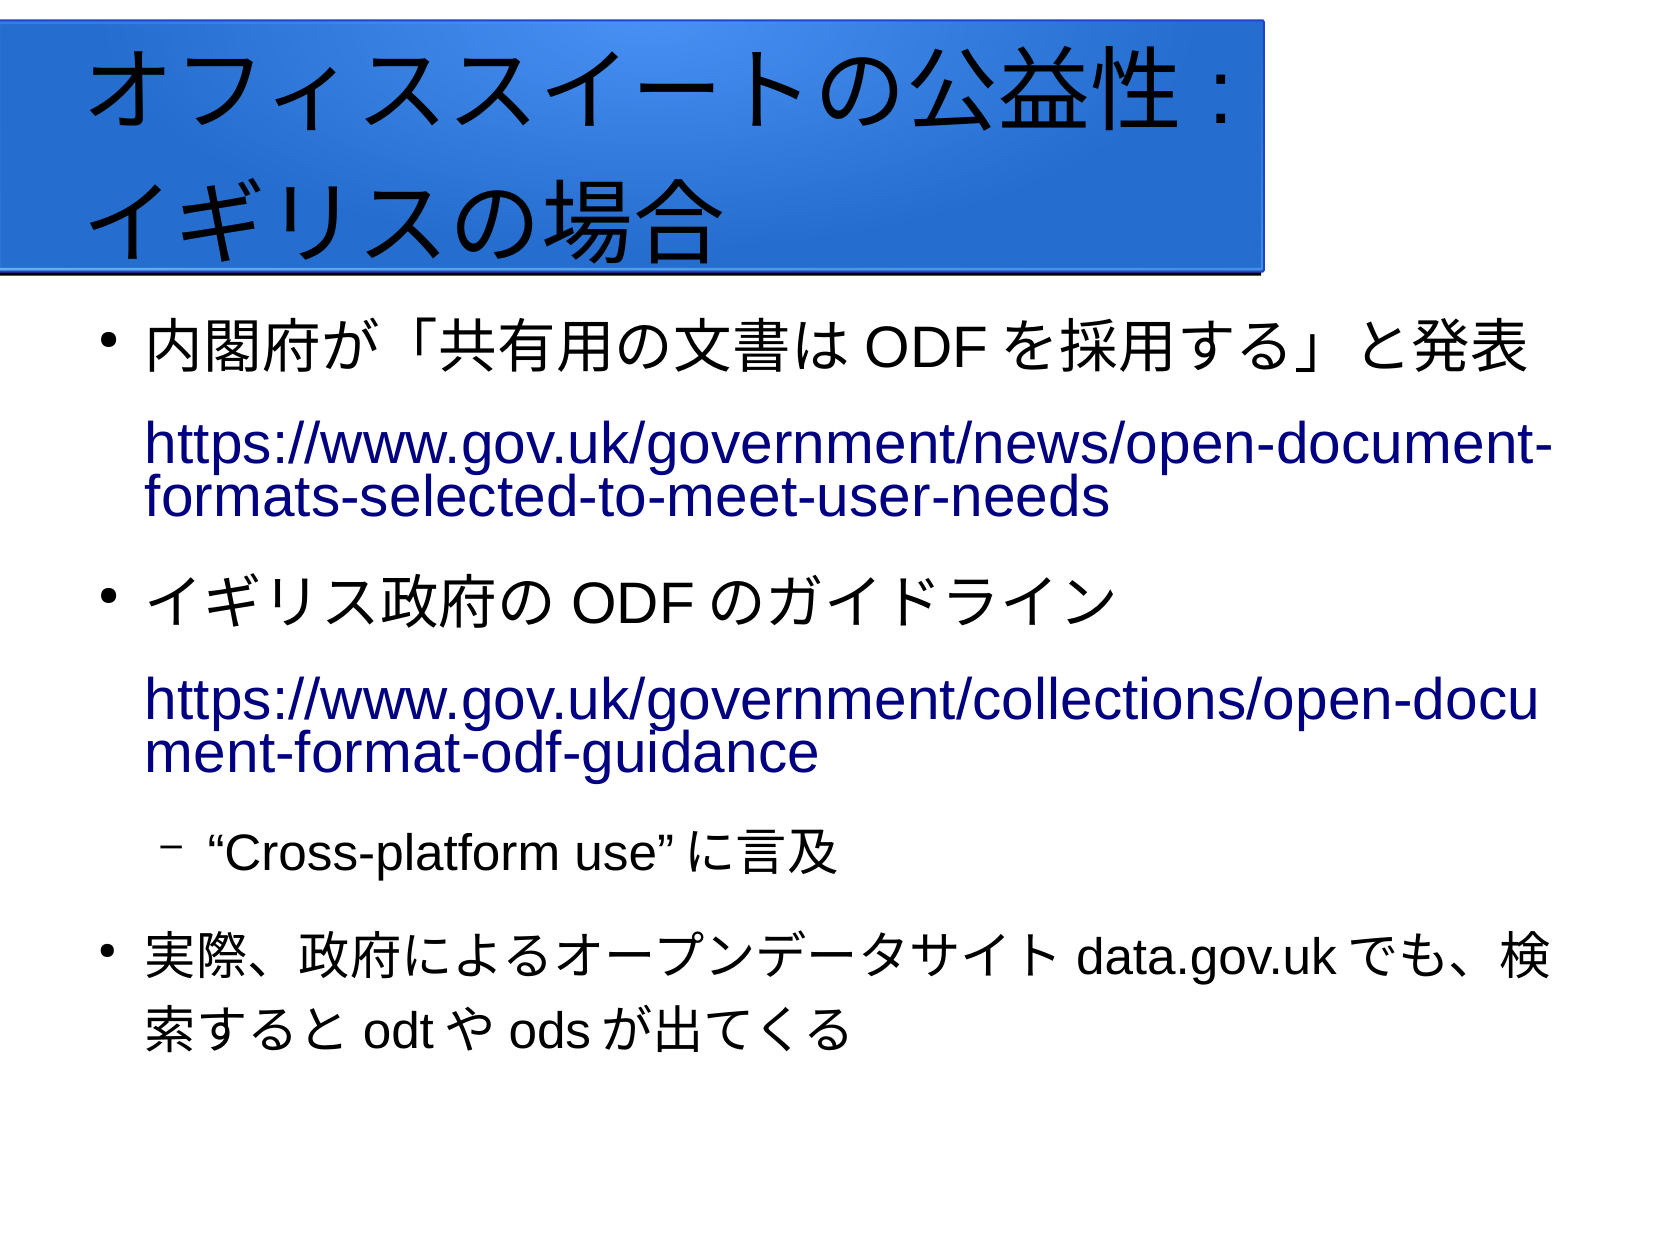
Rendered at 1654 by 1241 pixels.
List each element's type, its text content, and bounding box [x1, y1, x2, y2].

list 内閣府が「共有用の文書はODFを採用する」と発表 https://www.gov.uk/government/news/open-document-formats-selected-to-meet-user-needs イギリス政府のODFのガイドライン https://www.gov.uk/government/collections/open-document-format-odf-guidance “Cross-platform use”に言及 実際、政府によるオープンデータサイトdata.gov.ukでも、検索するとodtやodsが出てくる [82, 299, 1571, 1019]
title オフィススイートの公益性: イギリスの場合 [82, 24, 1235, 275]
